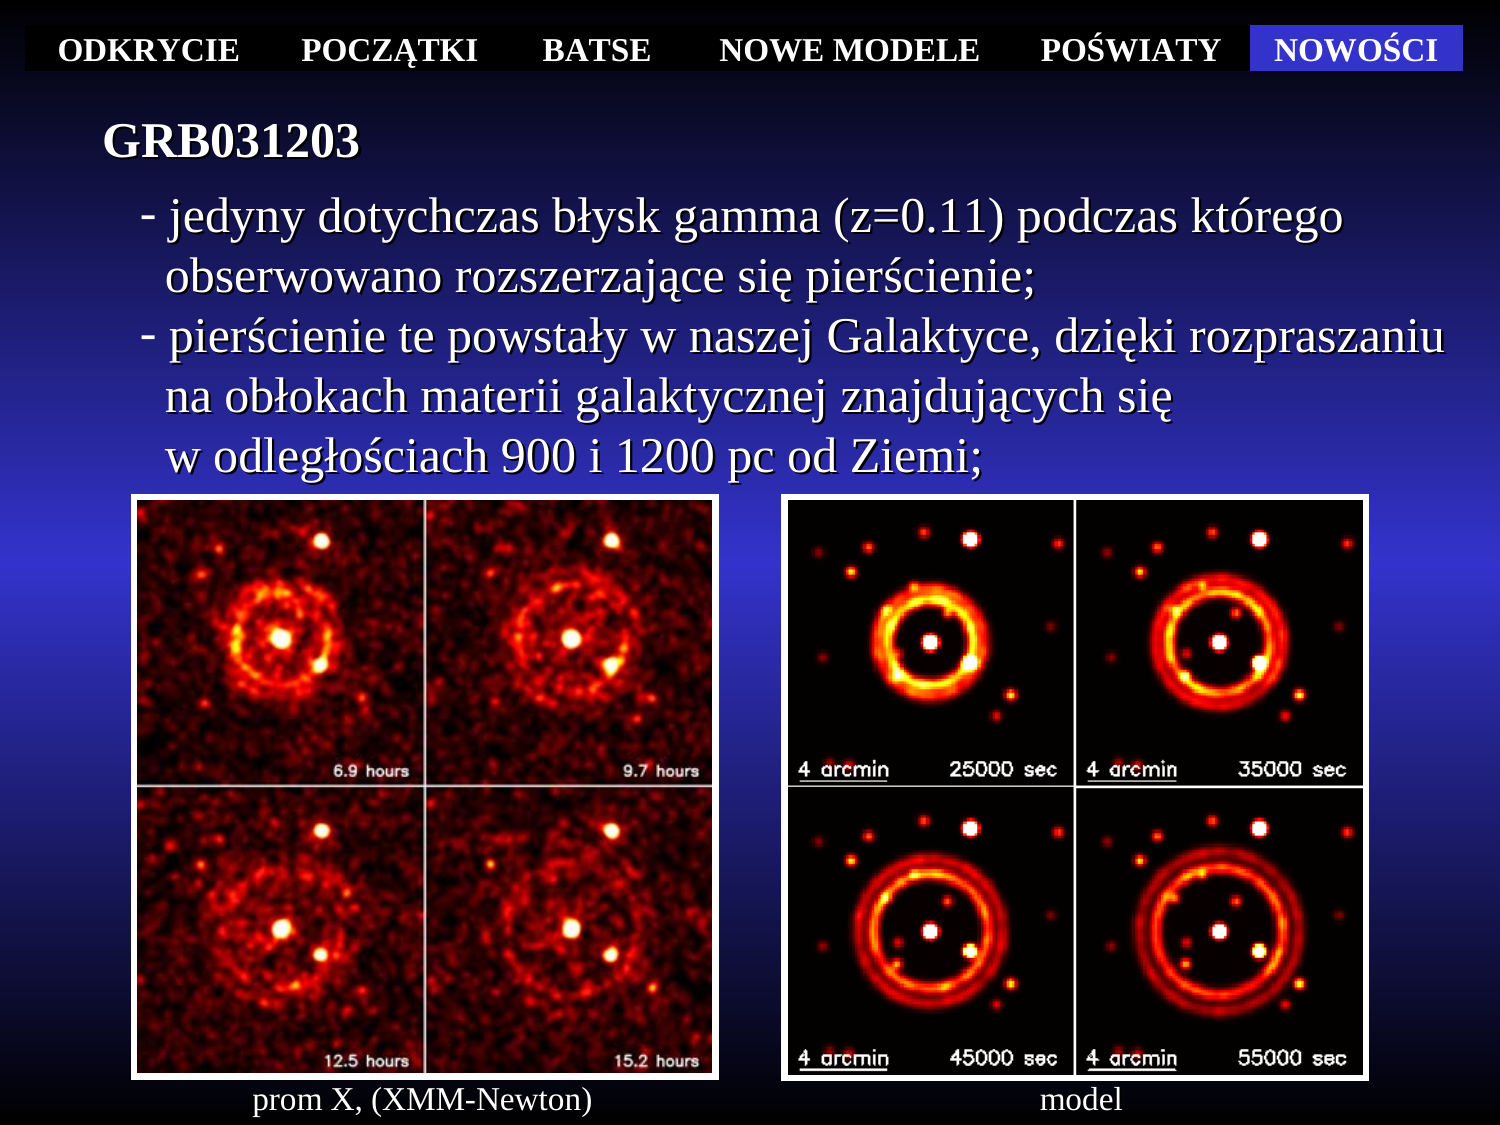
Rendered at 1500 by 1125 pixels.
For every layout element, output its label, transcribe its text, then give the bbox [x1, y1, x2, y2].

table_header POCZĄTKI [273, 25, 507, 71]
text_box model [1025, 1069, 1151, 1125]
table_header NOWE MODELE [688, 25, 1013, 71]
text_box prom X, (XMM-Newton) [237, 1069, 638, 1125]
text_box GRB031203 [87, 99, 376, 176]
text_box jedyny dotychczas błysk gamma (z=0.11) podczas którego obserwowano rozszerzające się pierścienie; pierścienie te powstały w naszej Galaktyce, dzięki rozpraszaniu na obłokach materii galaktycznej znajdujących się w odległościach 900 i 1200 pc od Ziemi; [125, 174, 1463, 491]
table_header POŚWIATY [1013, 25, 1250, 71]
picture [137, 500, 713, 1074]
table_header BATSE [507, 25, 688, 71]
table_header NOWOŚCI [1250, 25, 1463, 71]
picture [787, 500, 1363, 1075]
table_header ODKRYCIE [25, 25, 273, 71]
